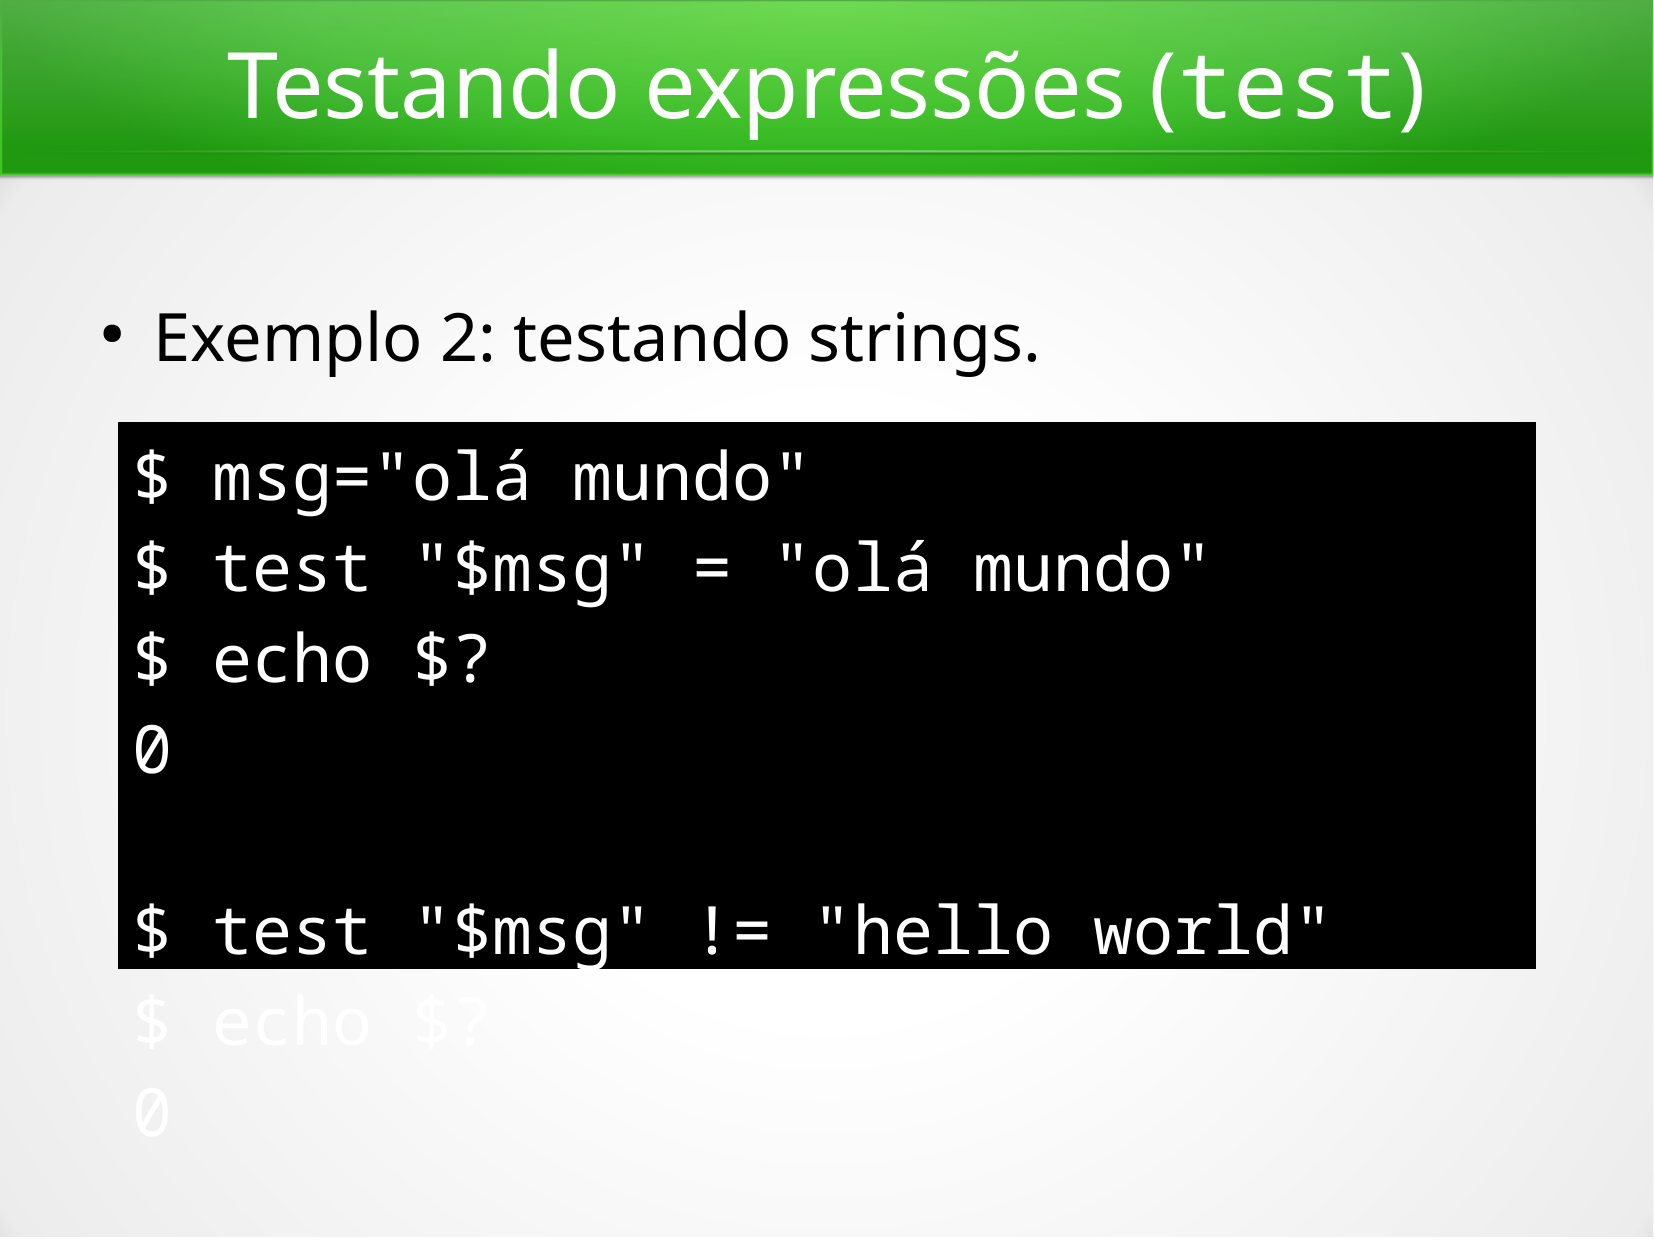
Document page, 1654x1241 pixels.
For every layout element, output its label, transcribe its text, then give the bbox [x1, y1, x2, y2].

list Exemplo 2: testando strings. [82, 290, 1571, 1010]
title Testando expressões (test) [82, 11, 1571, 154]
picture [0, 0, 1654, 1237]
